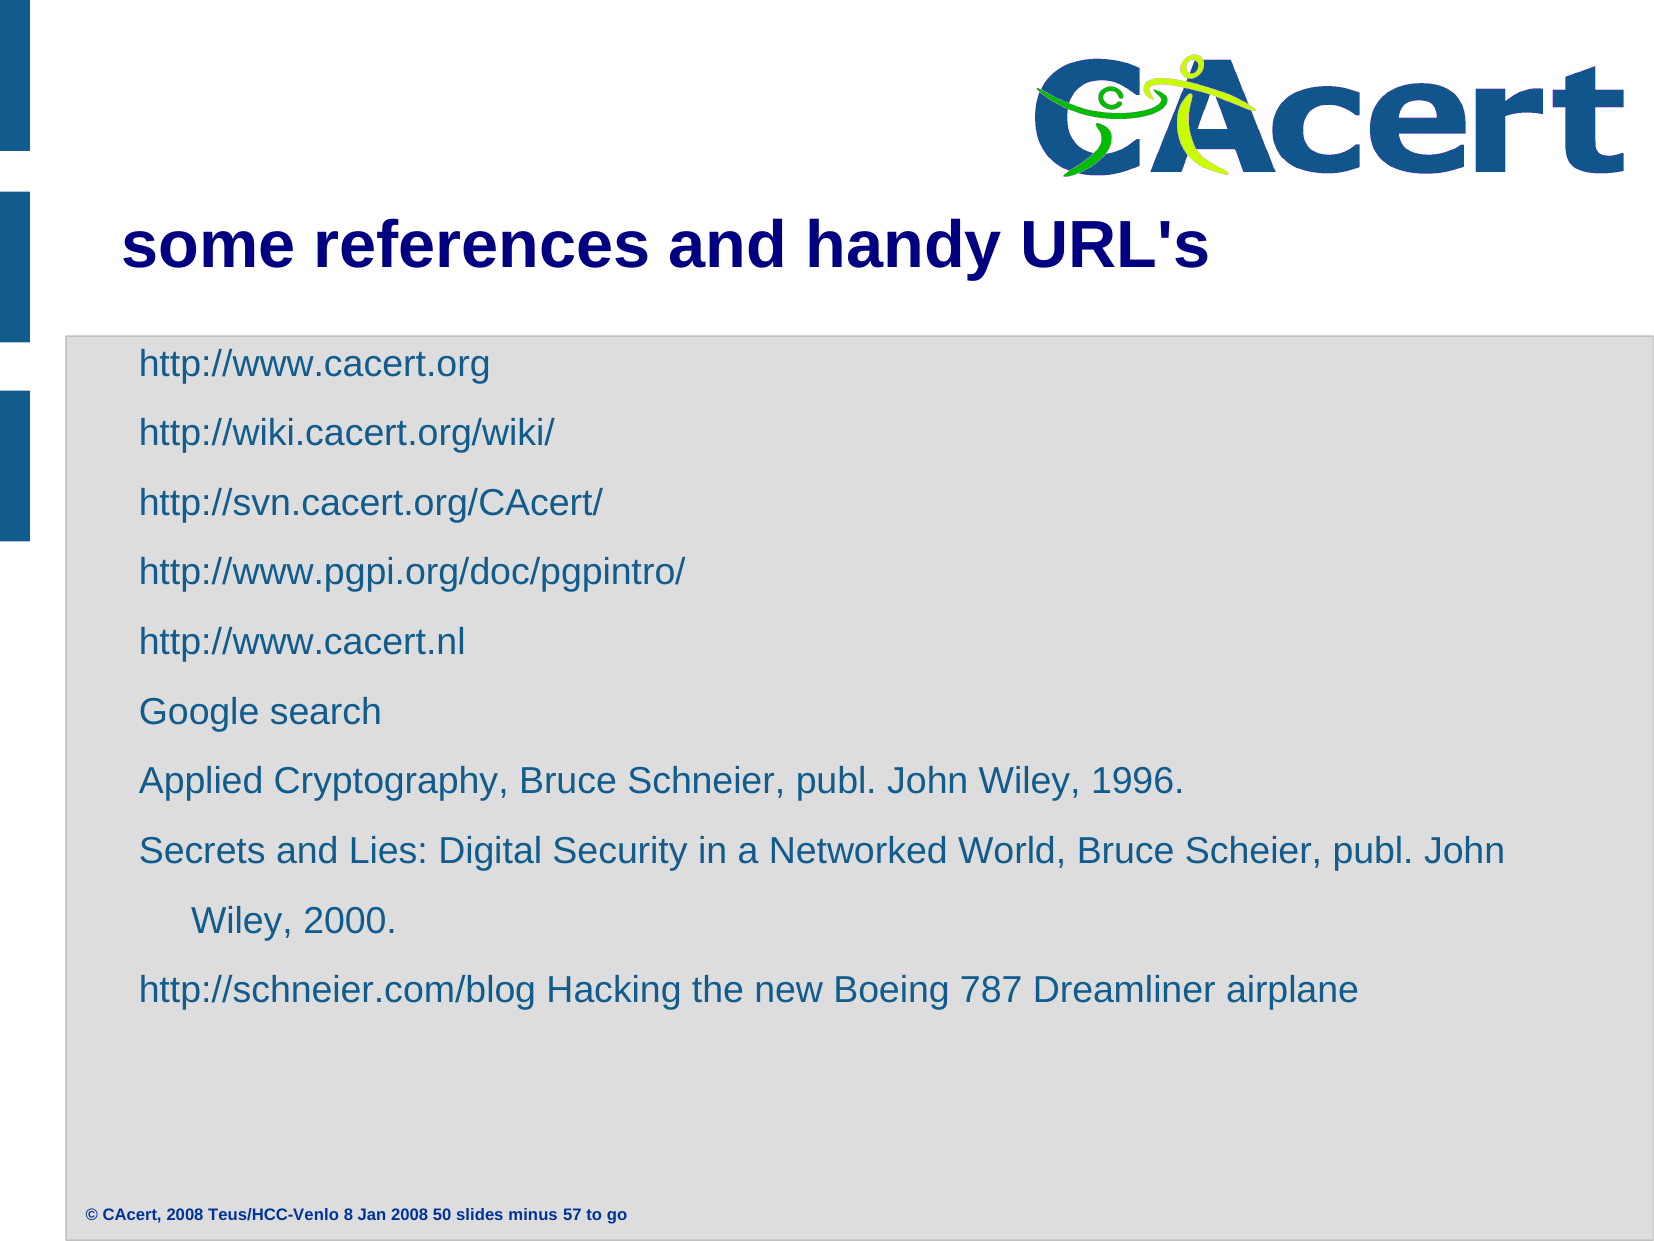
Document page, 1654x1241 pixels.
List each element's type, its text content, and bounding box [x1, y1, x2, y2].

picture [1033, 53, 1625, 178]
title some references and handy URL's [121, 177, 1533, 316]
list http://www.cacert.org http://wiki.cacert.org/wiki/ http://svn.cacert.org/CAcert/ http://www.pgpi.org/doc/pgpintro/ http://www.cacert.nl Google search Applied Cryptography, Bruce Schneier, publ. John Wiley, 1996. Secrets and Lies: Digital Security in a Networked World, Bruce Scheier, publ. John Wiley, 2000. http://schneier.com/blog Hacking the new Boeing 787 Dreamliner airplane [121, 344, 1595, 1152]
